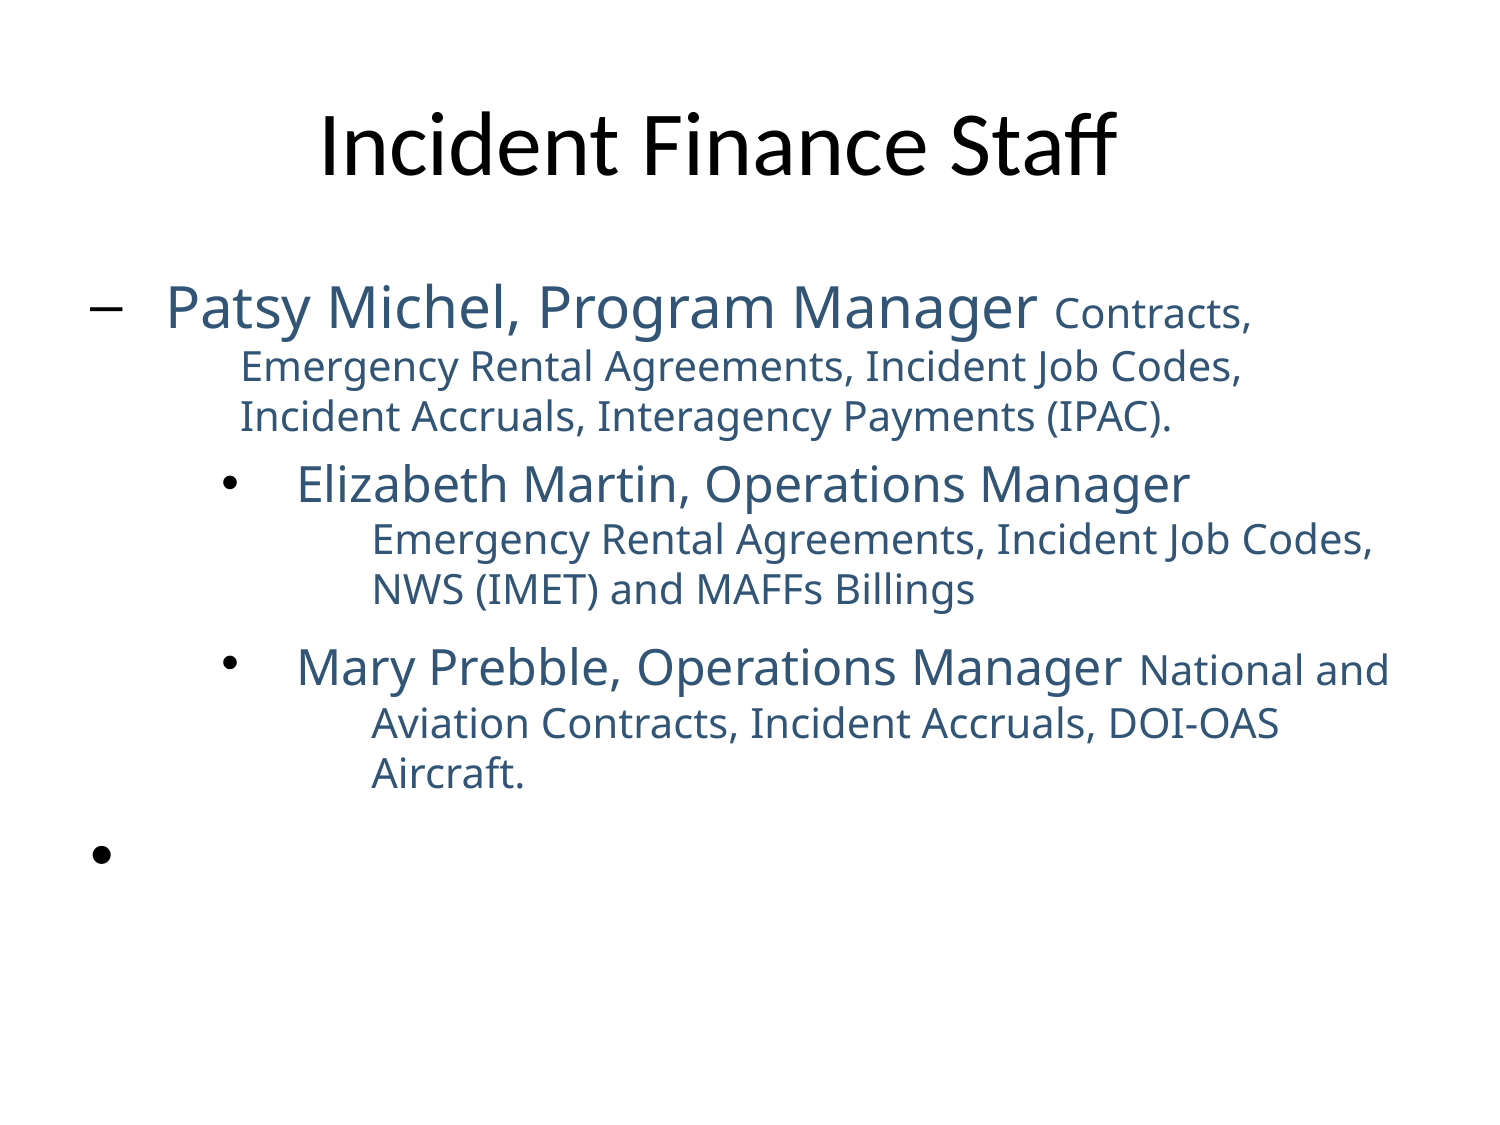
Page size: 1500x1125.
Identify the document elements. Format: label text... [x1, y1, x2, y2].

list Patsy Michel, Program Manager Contracts, Emergency Rental Agreements, Incident Job Codes, Incident Accruals, Interagency Payments (IPAC). Elizabeth Martin, Operations Manager Emergency Rental Agreements, Incident Job Codes, NWS (IMET) and MAFFs Billings Mary Prebble, Operations Manager National and Aviation Contracts, Incident Accruals, DOI-OAS Aircraft. [75, 262, 1426, 1005]
title Incident Finance Staff [75, 45, 1426, 233]
